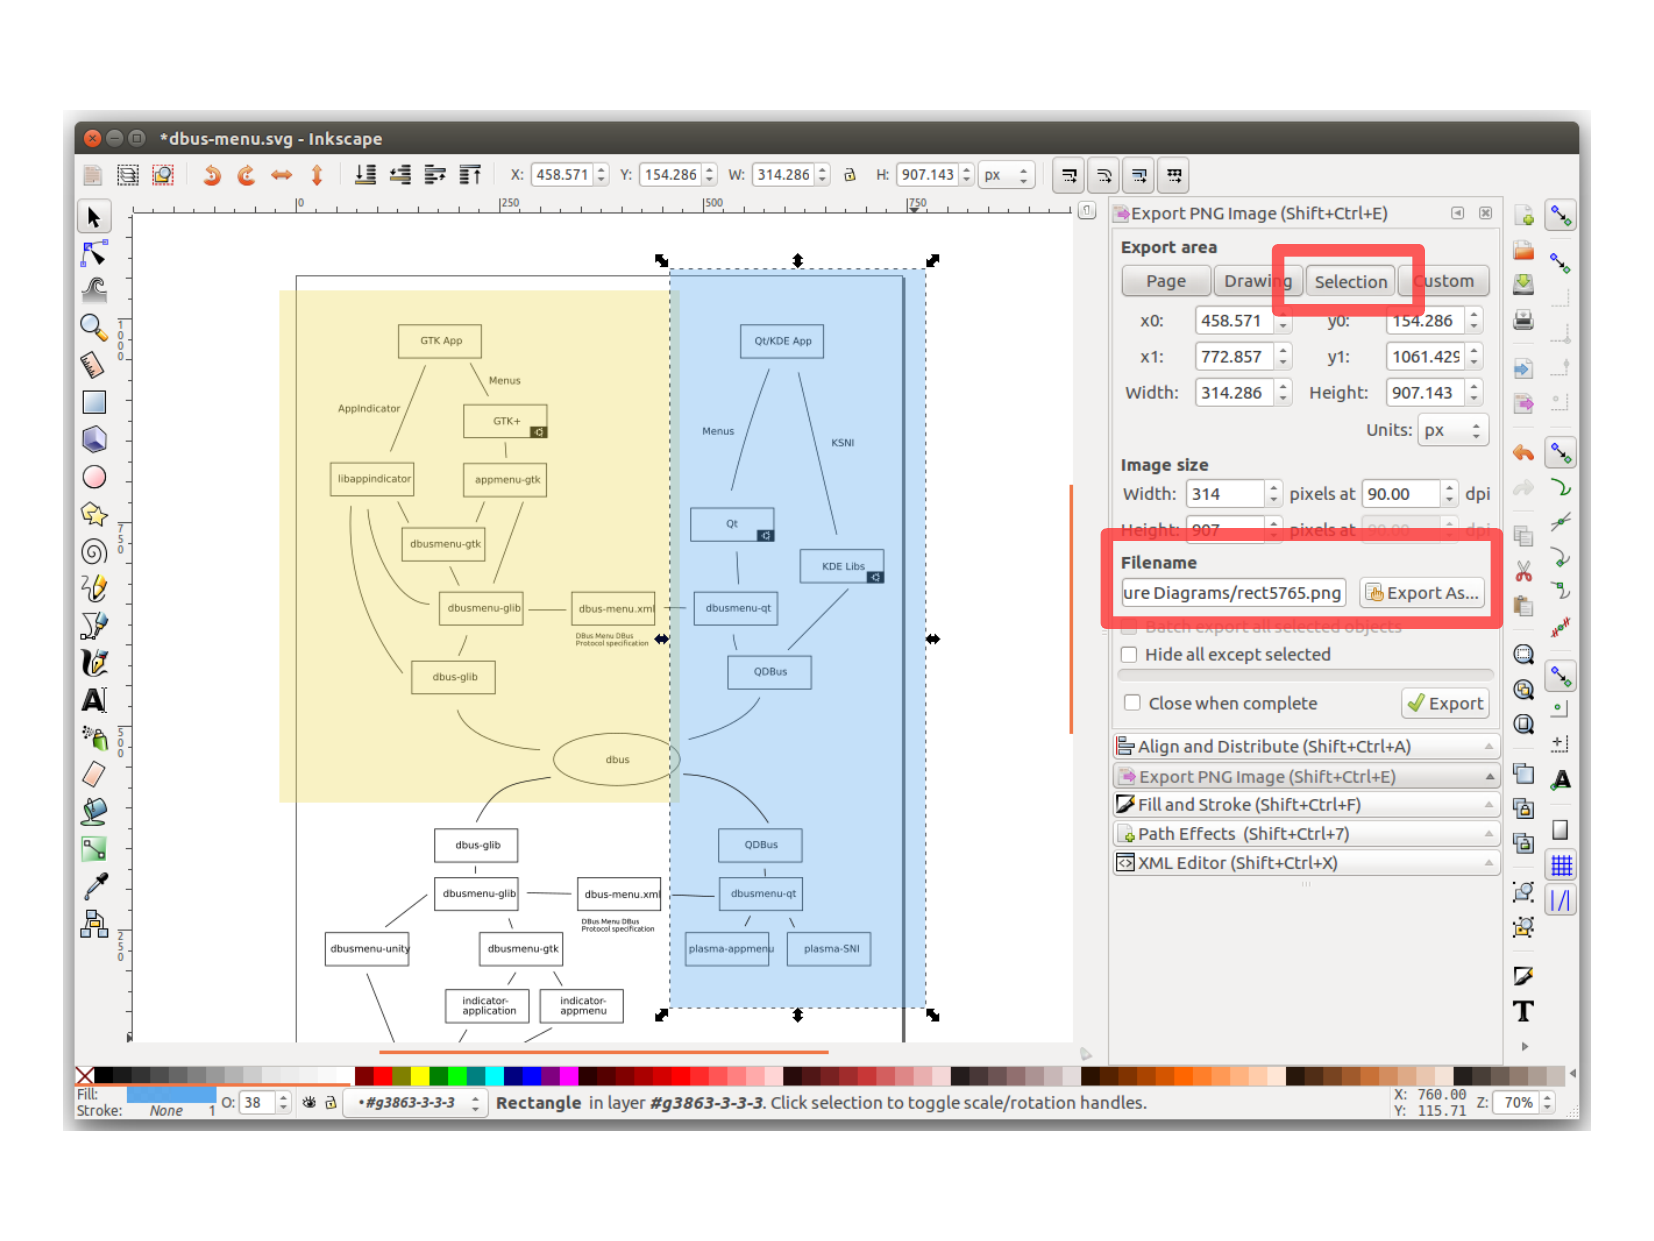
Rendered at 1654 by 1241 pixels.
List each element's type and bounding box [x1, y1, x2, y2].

picture [63, 110, 1591, 1131]
